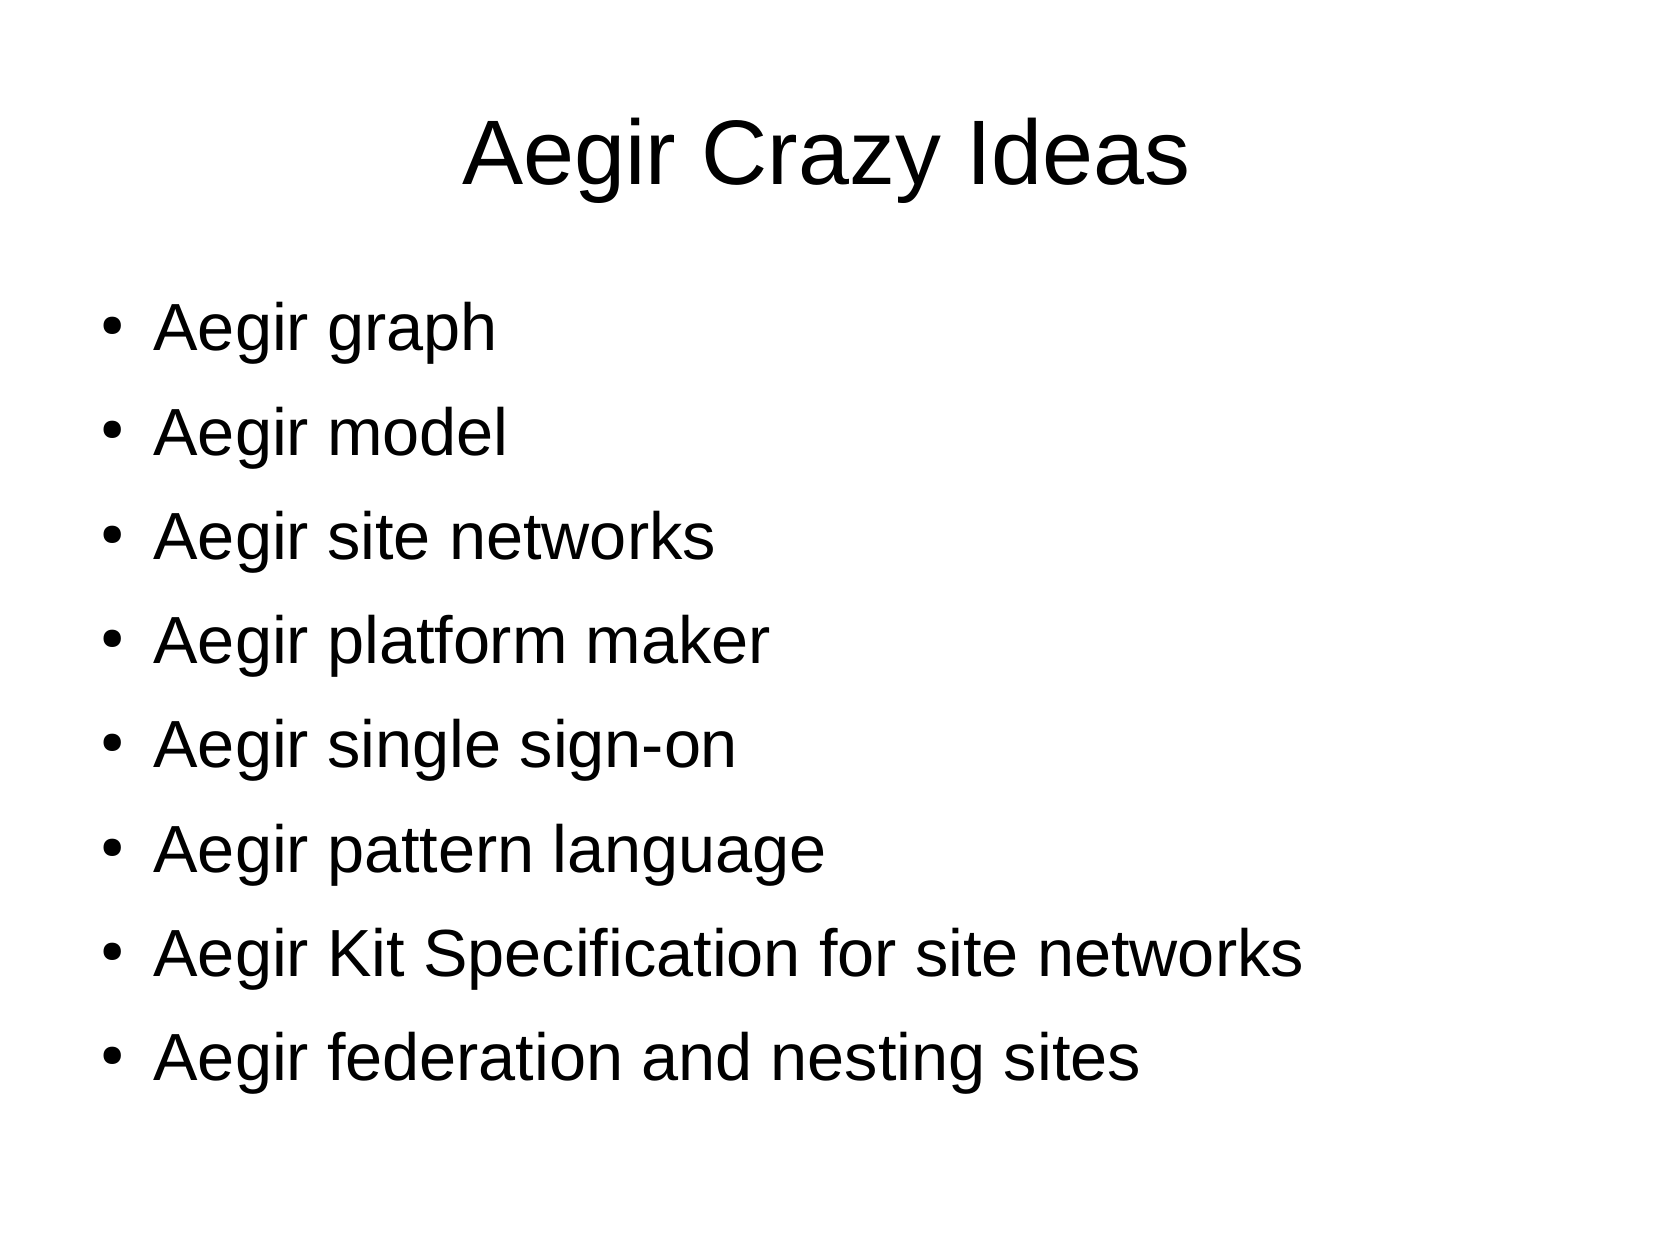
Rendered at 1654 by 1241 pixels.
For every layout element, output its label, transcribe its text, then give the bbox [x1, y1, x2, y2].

title Aegir Crazy Ideas [82, 56, 1571, 250]
list Aegir graph Aegir model Aegir site networks Aegir platform maker Aegir single sign-on Aegir pattern language Aegir Kit Specification for site networks Aegir federation and nesting sites [82, 290, 1571, 1109]
